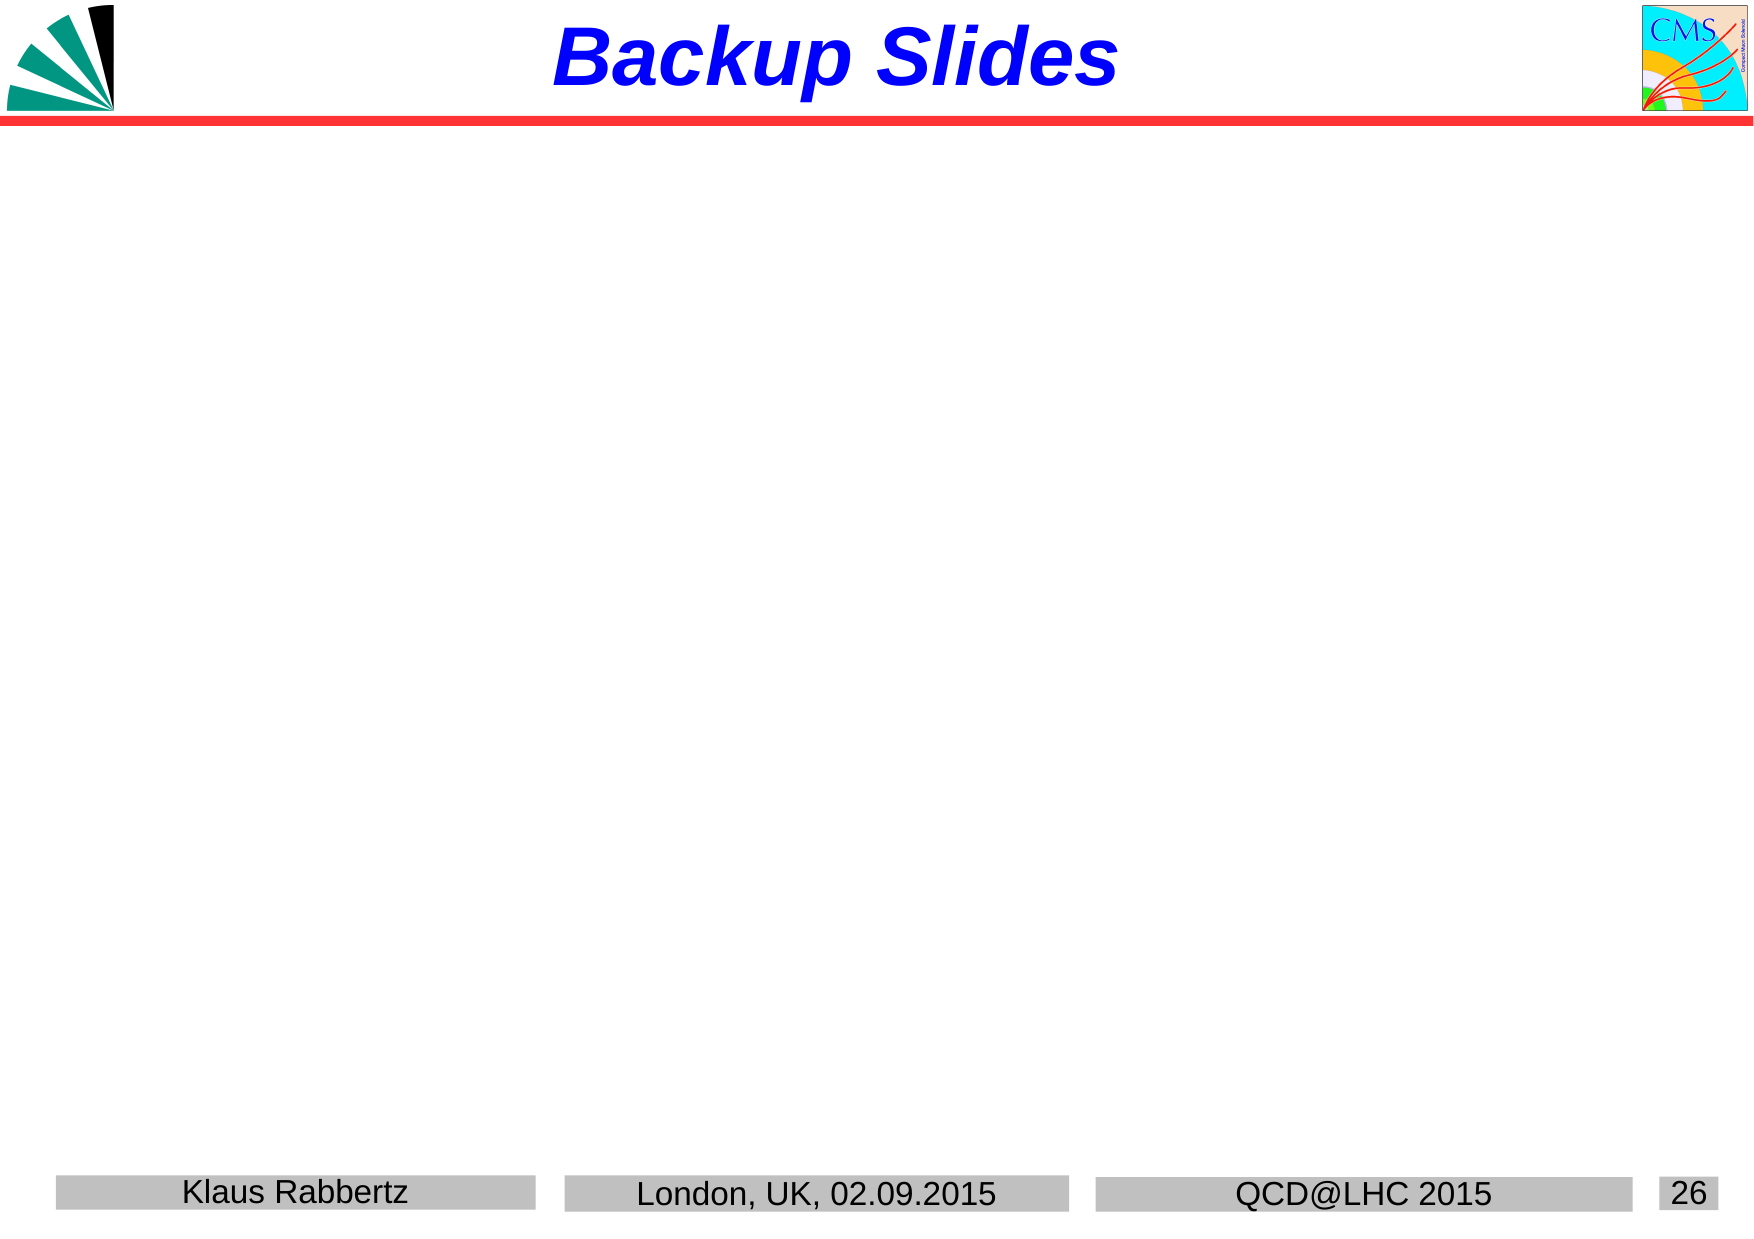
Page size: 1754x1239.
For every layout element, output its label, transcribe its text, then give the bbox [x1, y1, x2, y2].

picture [7, 5, 114, 112]
picture [1642, 5, 1748, 111]
title Backup Slides [129, 0, 1545, 114]
